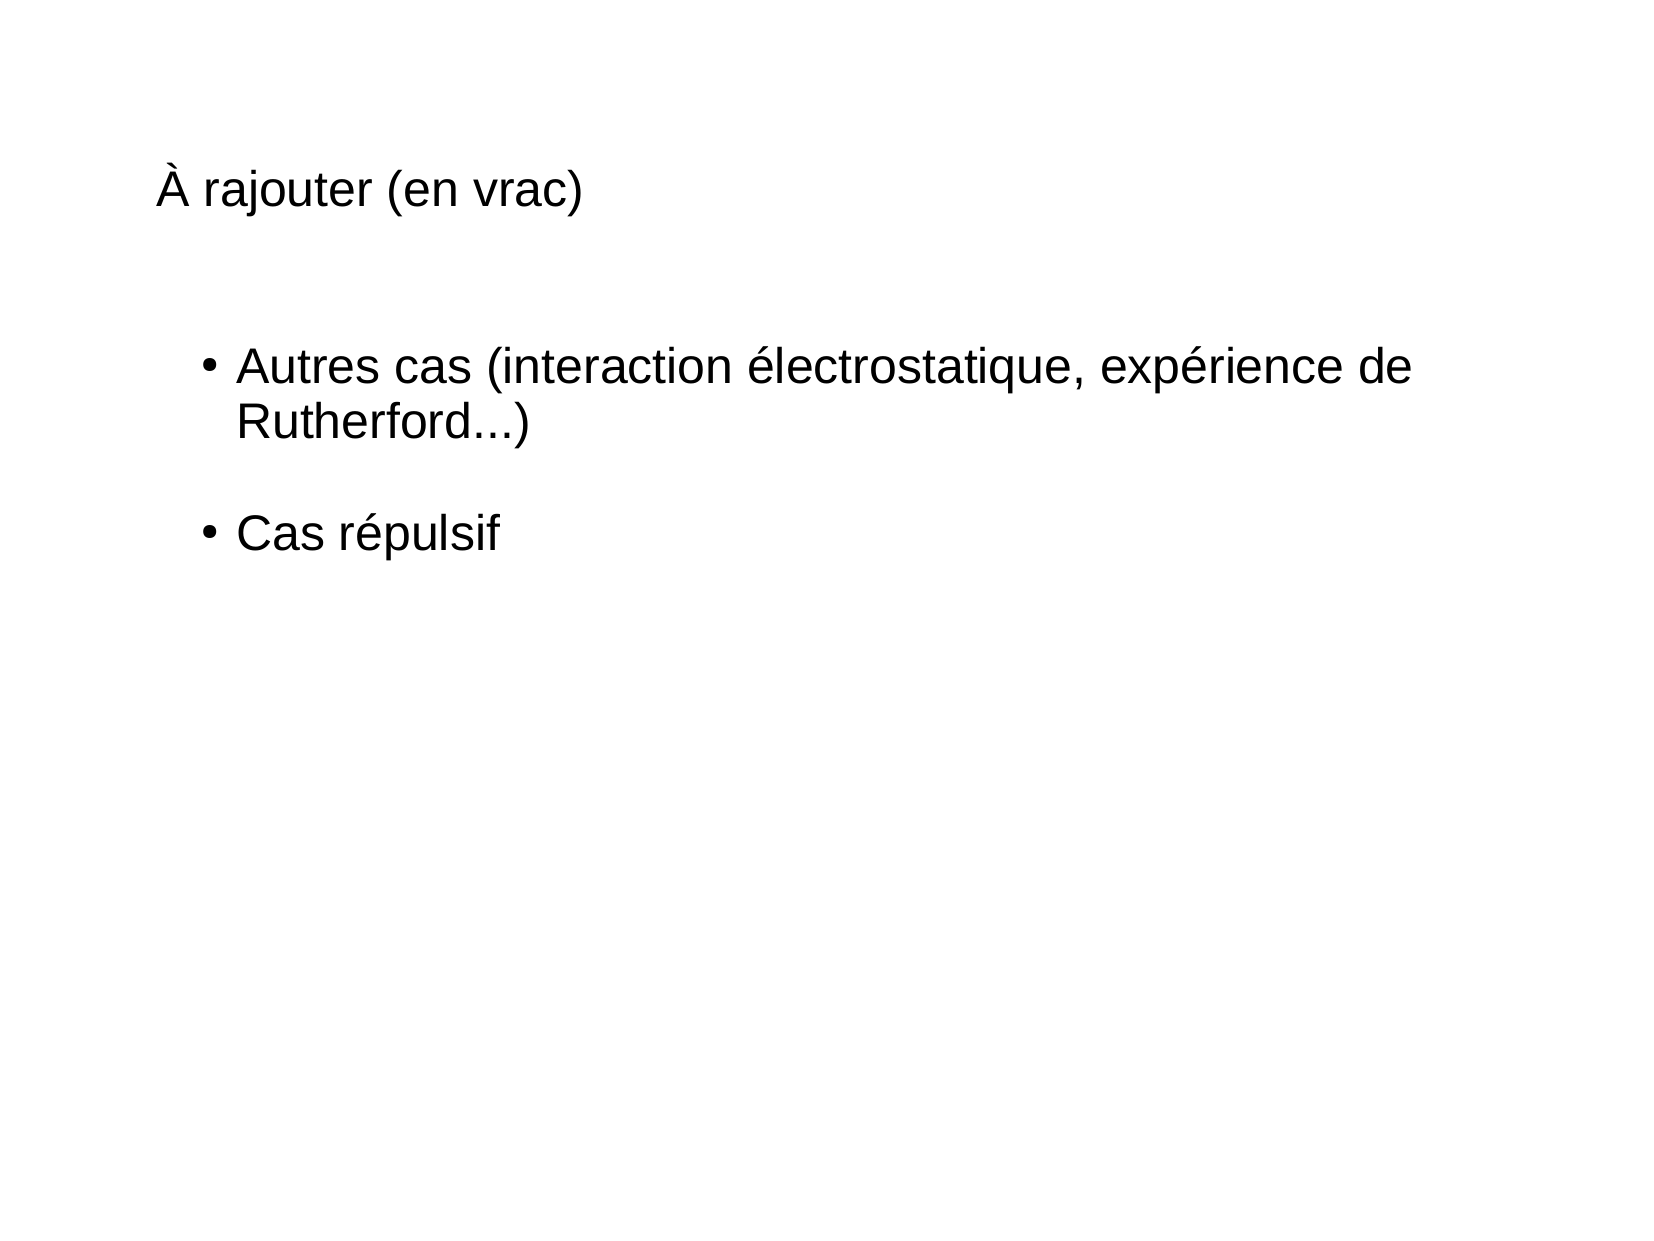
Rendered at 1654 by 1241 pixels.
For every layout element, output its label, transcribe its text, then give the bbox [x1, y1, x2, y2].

text_box À rajouter (en vrac) [141, 153, 600, 225]
text_box Autres cas (interaction électrostatique, expérience de Rutherford...) Cas répulsif [186, 330, 1430, 792]
